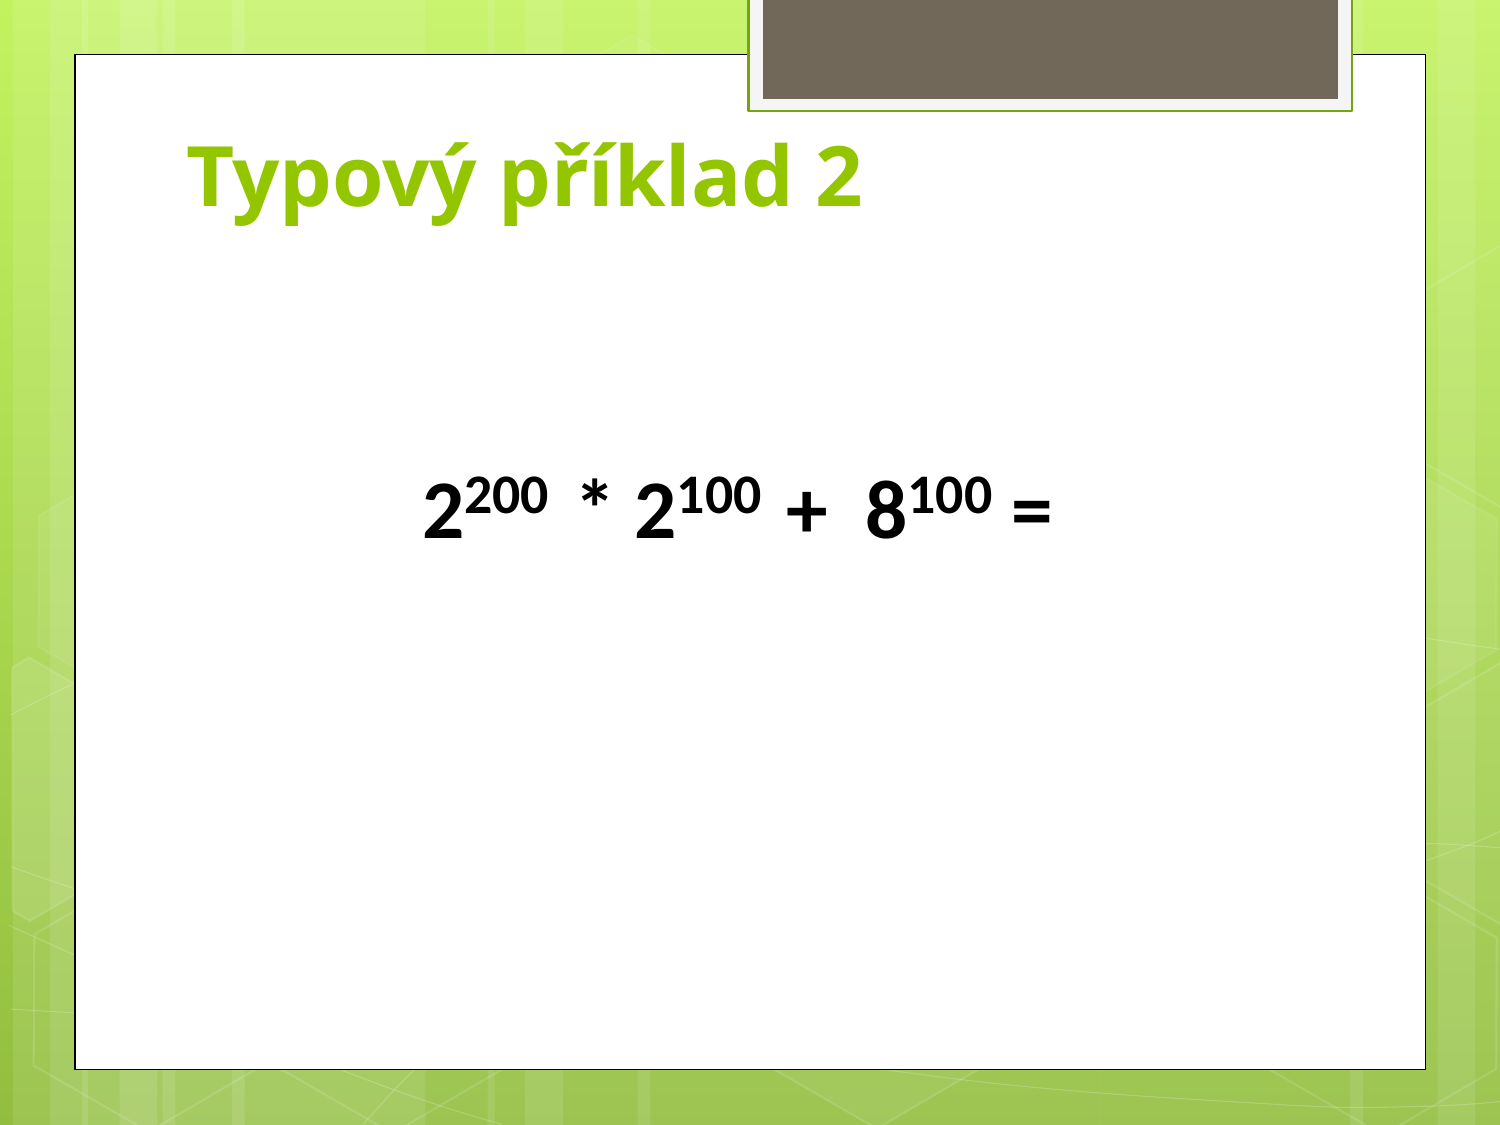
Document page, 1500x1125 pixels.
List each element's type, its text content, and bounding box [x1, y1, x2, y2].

title Typový příklad 2 [171, 42, 1415, 231]
text_box 2200 * 2100 + 8100 = [407, 433, 1104, 563]
